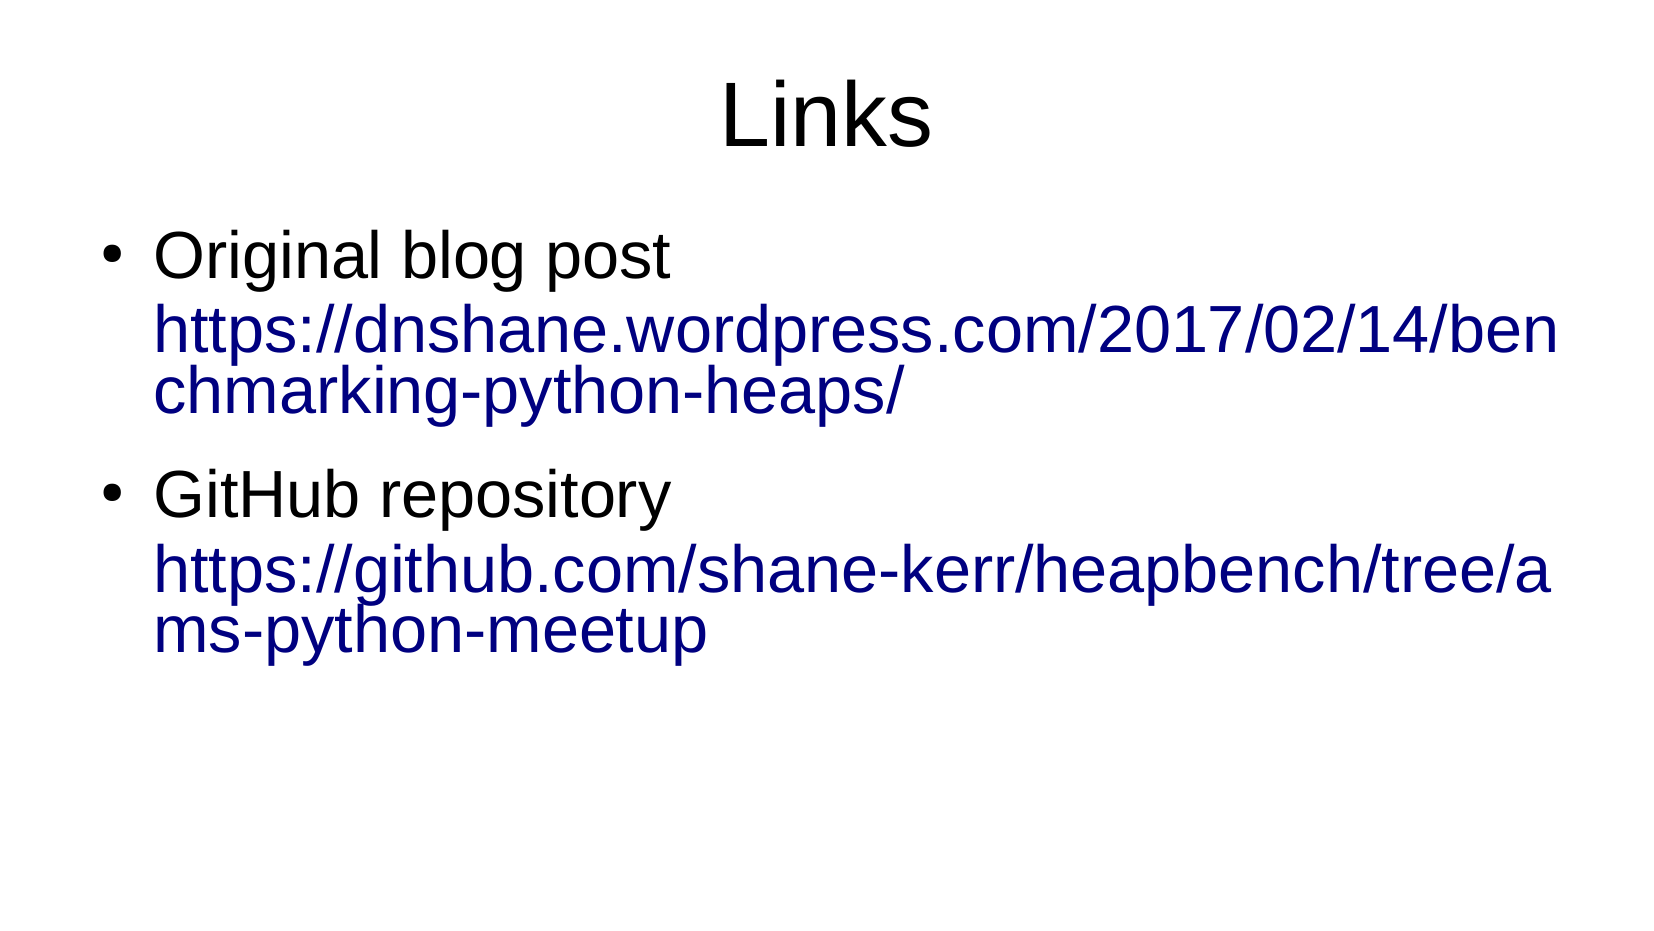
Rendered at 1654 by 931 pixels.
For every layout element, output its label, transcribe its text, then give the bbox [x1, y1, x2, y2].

title Links [82, 37, 1571, 193]
list Original blog post https://dnshane.wordpress.com/2017/02/14/benchmarking-python-heaps/ GitHub repository https://github.com/shane-kerr/heapbench/tree/ams-python-meetup [82, 217, 1571, 758]
